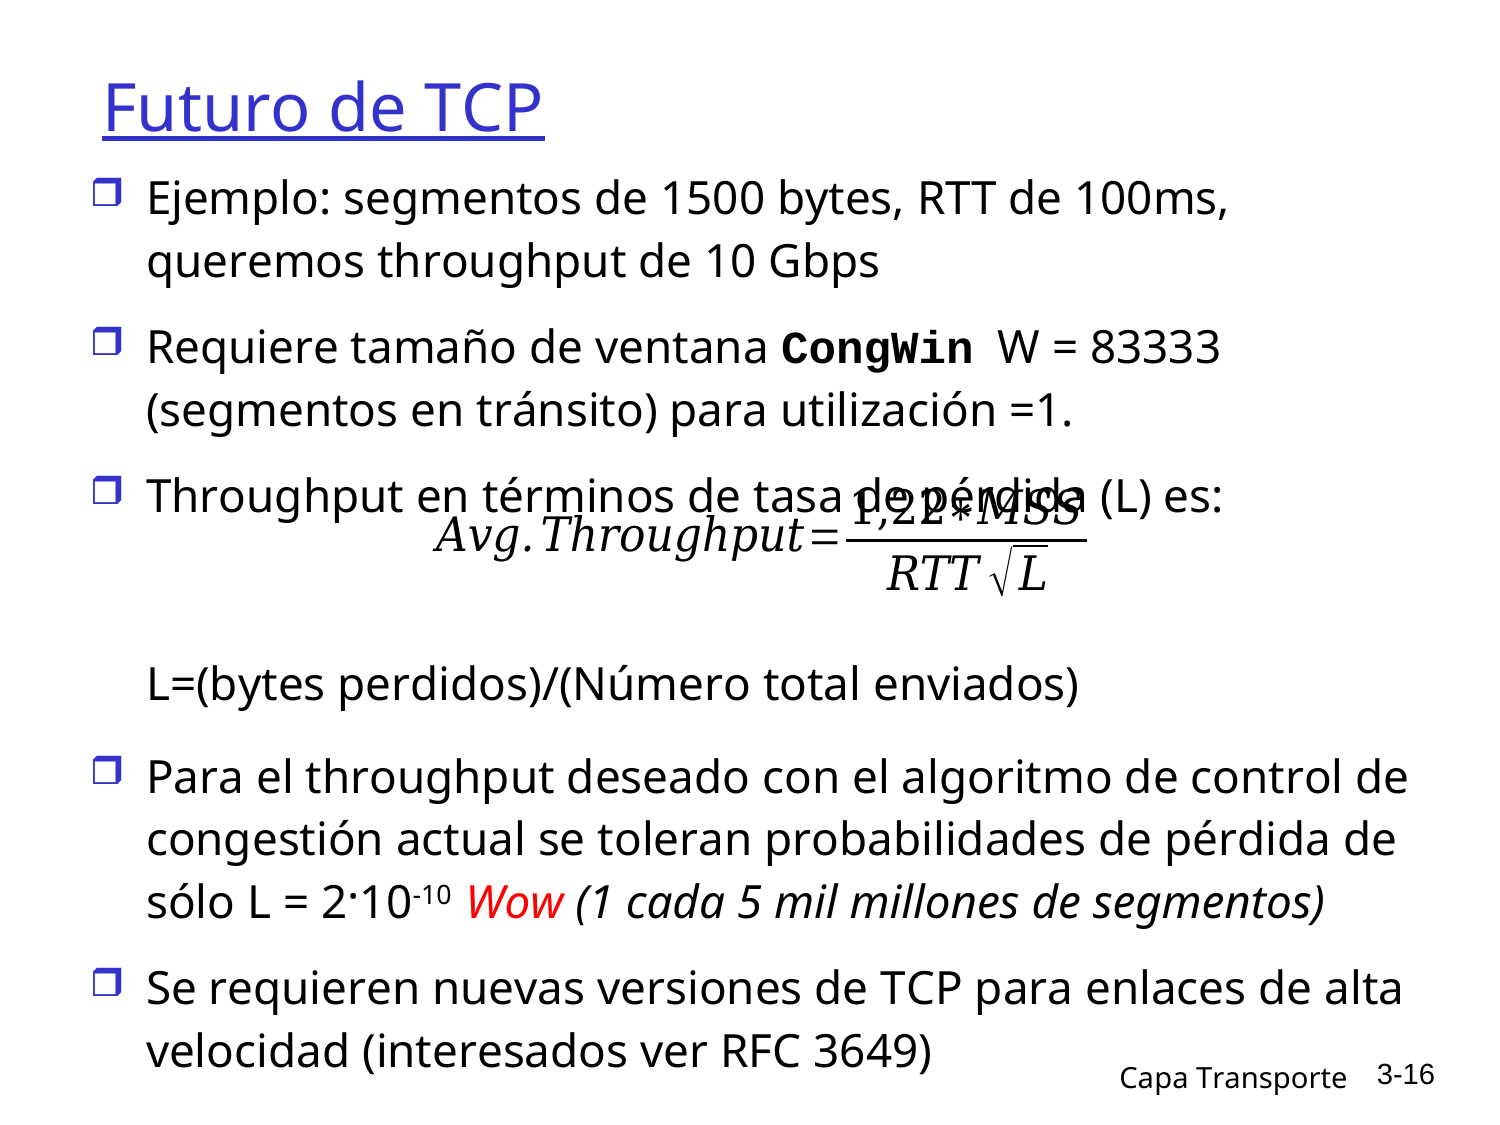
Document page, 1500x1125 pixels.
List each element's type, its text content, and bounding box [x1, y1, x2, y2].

title Futuro de TCP [87, 15, 1463, 157]
list Ejemplo: segmentos de 1500 bytes, RTT de 100ms, queremos throughput de 10 Gbps Requiere tamaño de ventana CongWin W = 83333 (segmentos en tránsito) para utilización =1. Throughput en términos de tasa de pérdida (L) es: L=(bytes perdidos)/(Número total enviados) Para el throughput deseado con el algoritmo de control de congestión actual se toleran probabilidades de pérdida de sólo L = 2·10-10 Wow (1 cada 5 mil millones de segmentos) Se requieren nuevas versiones de TCP para enlaces de alta velocidad (interesados ver RFC 3649) [75, 157, 1463, 1028]
chart [419, 479, 1100, 603]
